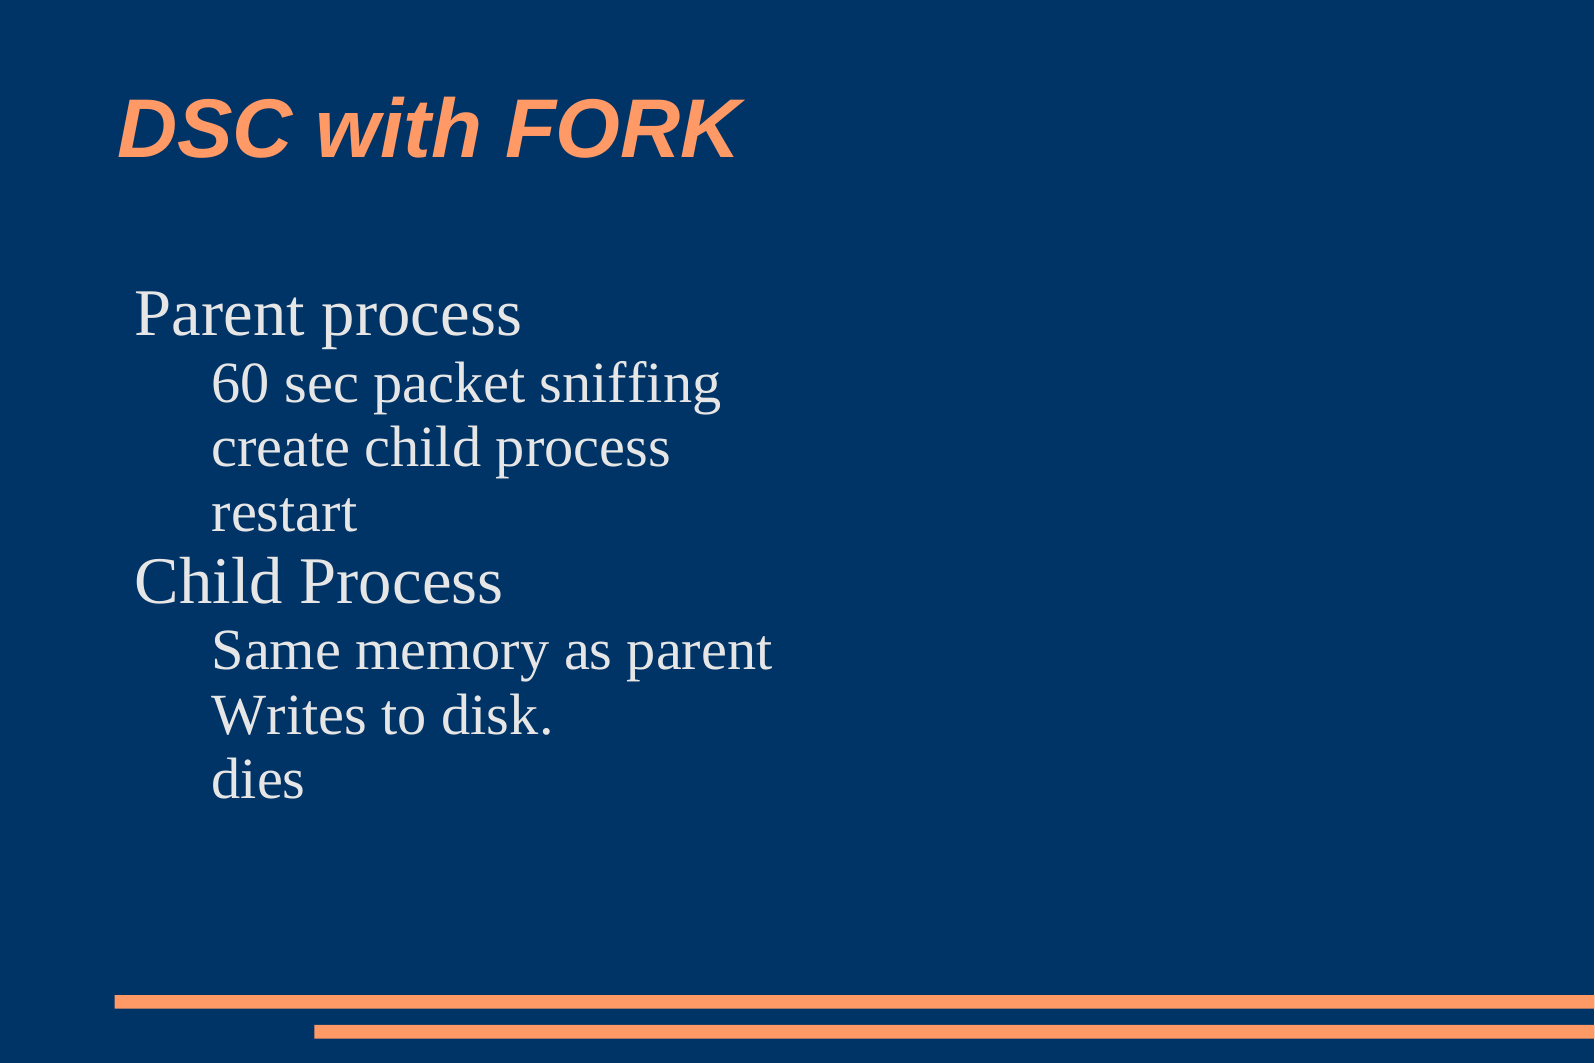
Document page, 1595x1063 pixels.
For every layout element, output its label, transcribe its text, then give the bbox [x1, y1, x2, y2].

title DSC with FORK [117, 39, 1479, 218]
list Parent process 60 sec packet sniffing create child process restart Child Process Same memory as parent Writes to disk. dies [117, 276, 1505, 971]
